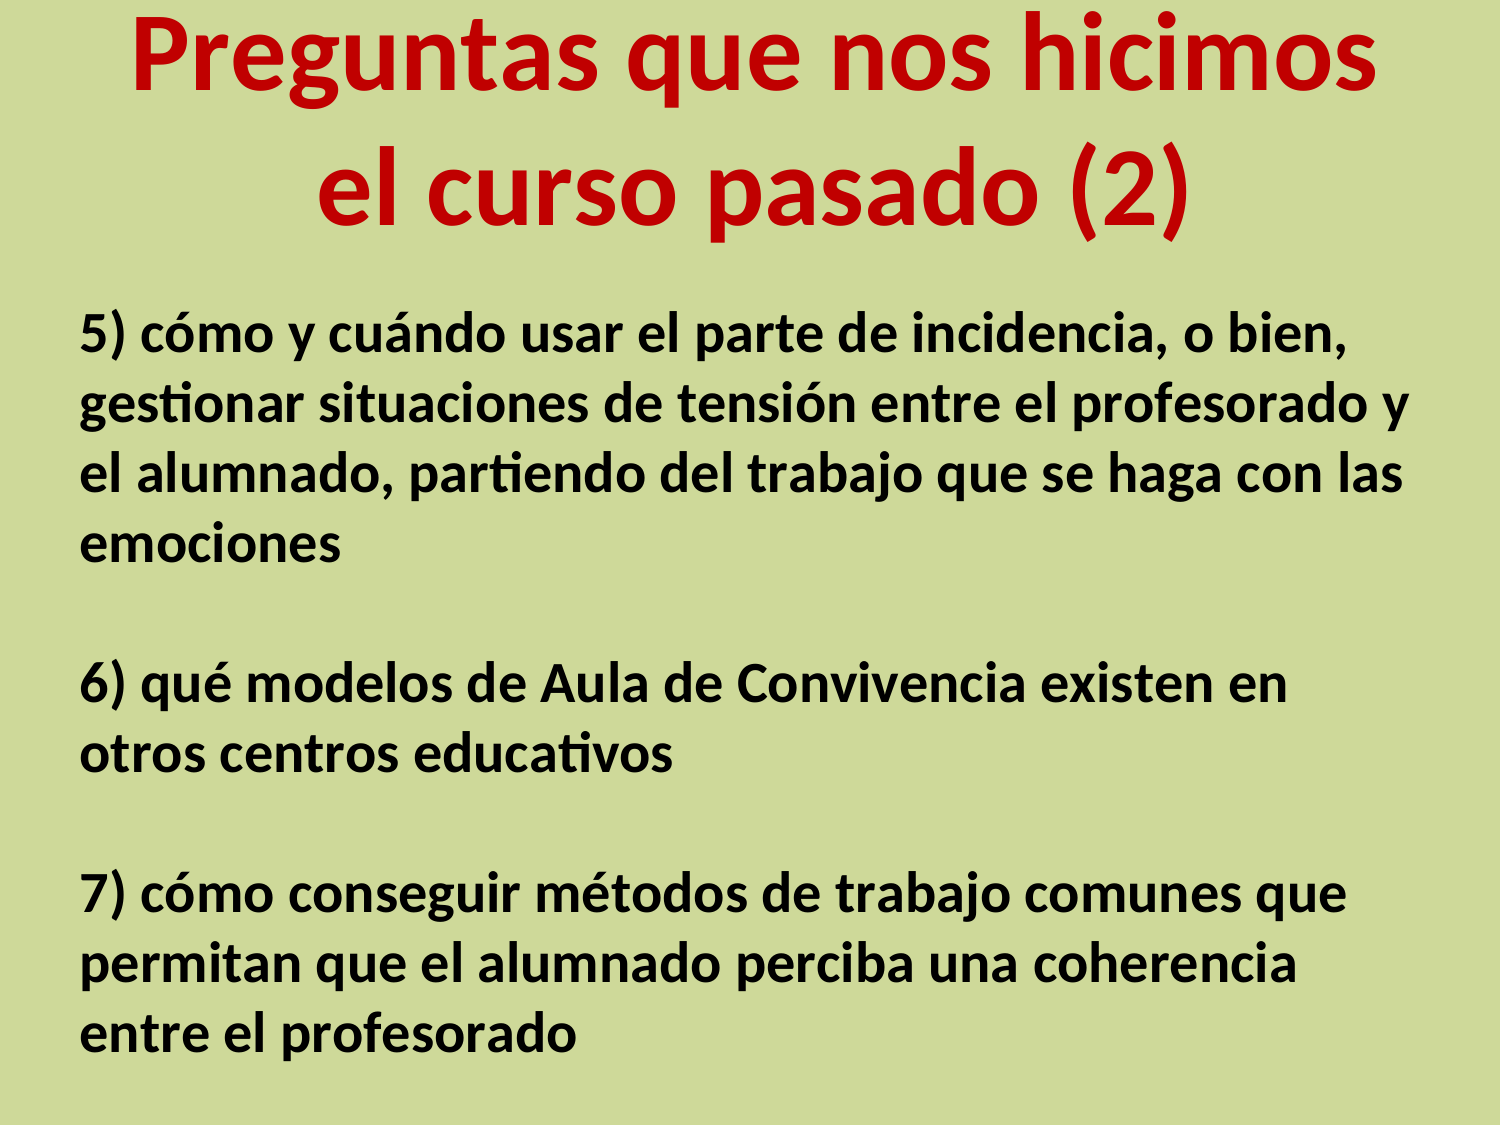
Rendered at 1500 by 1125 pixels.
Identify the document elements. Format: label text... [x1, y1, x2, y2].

title Preguntas que nos hicimos el curso pasado (2) [88, 54, 1423, 172]
text_box 5) cómo y cuándo usar el parte de incidencia, o bien, gestionar situaciones de tensión entre el profesorado y el alumnado, partiendo del trabajo que se haga con las emociones 6) qué modelos de Aula de Convivencia existen en otros centros educativos 7) cómo conseguir métodos de trabajo comunes que permitan que el alumnado perciba una coherencia entre el profesorado [64, 286, 1436, 1125]
